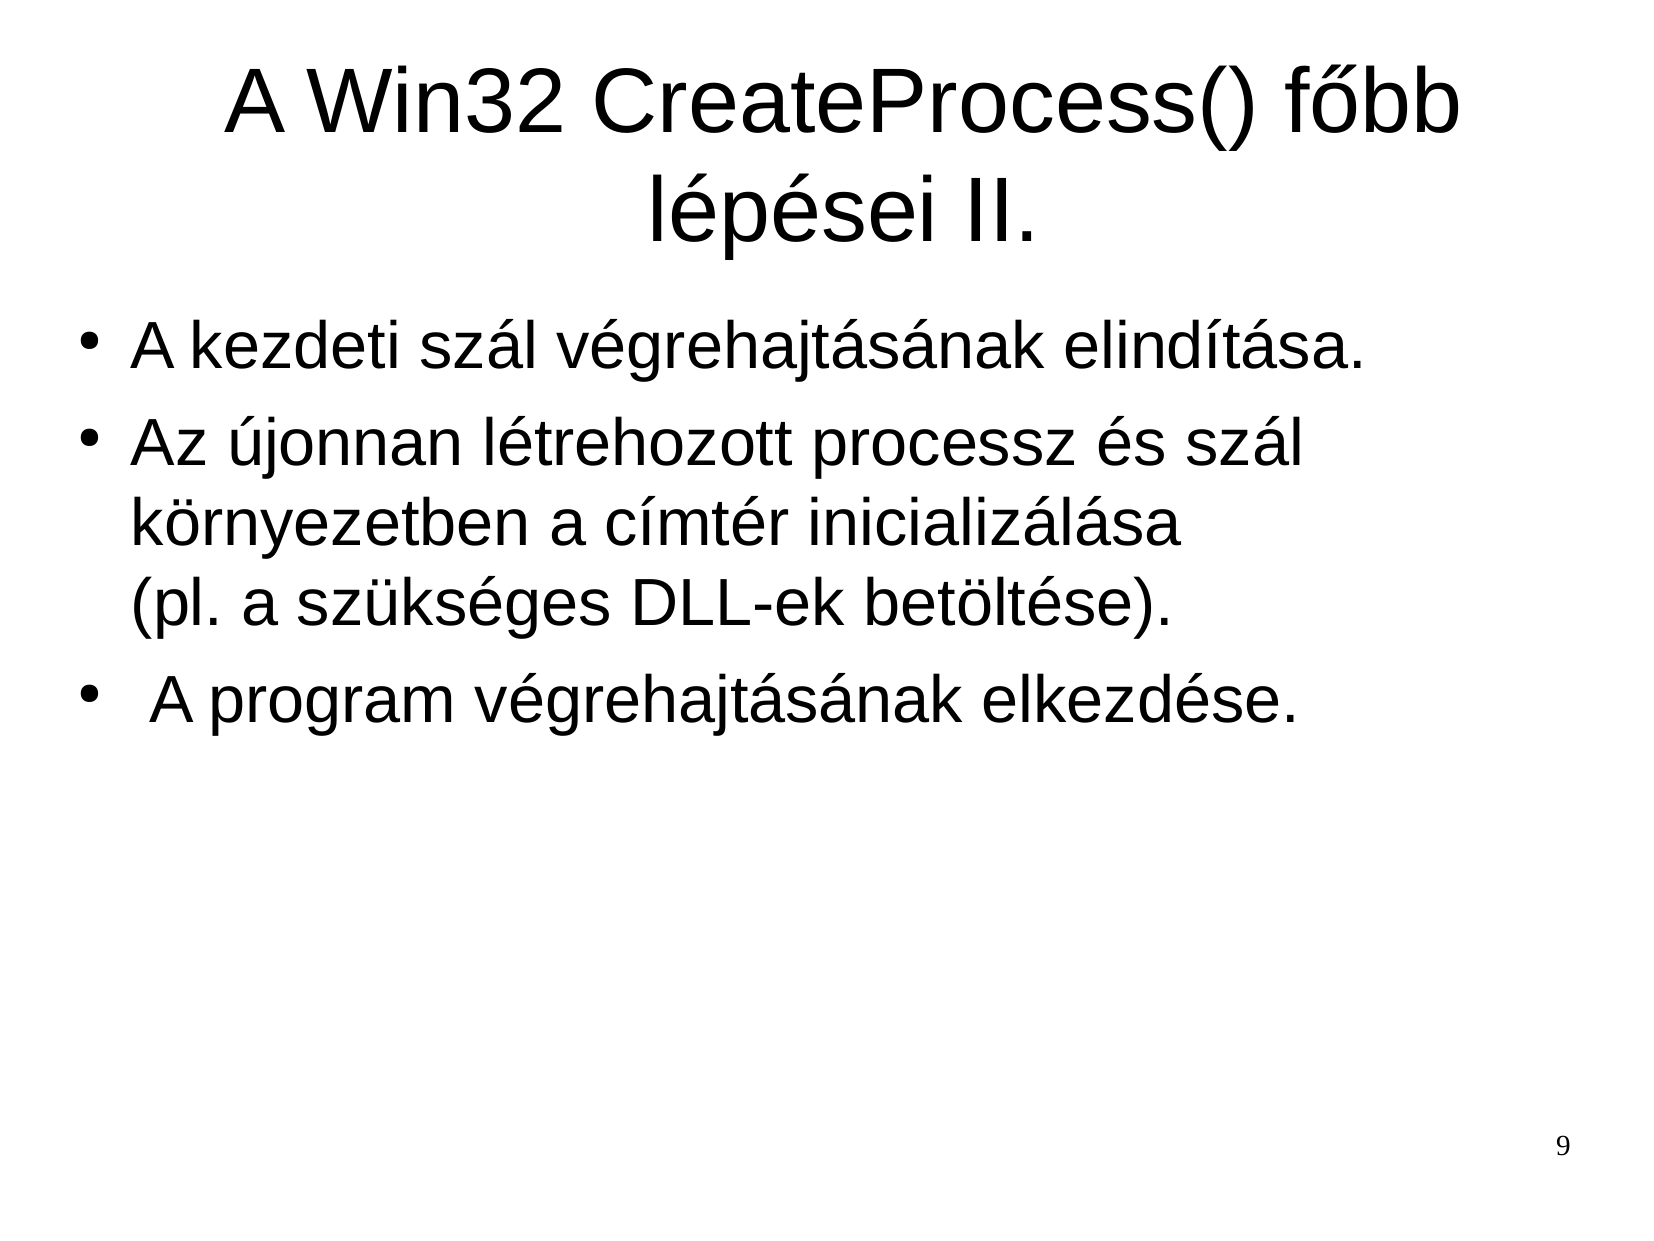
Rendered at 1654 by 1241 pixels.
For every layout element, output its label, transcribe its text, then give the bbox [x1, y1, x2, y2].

list A kezdeti szál végrehajtásának elindítása. Az újonnan létrehozott processz és szál környezetben a címtér inicializálása (pl. a szükséges DLL-ek betöltése). A program végrehajtásának elkezdése. [45, 294, 1634, 1167]
title A Win32 CreateProcess() főbb lépései II. [45, 46, 1609, 254]
